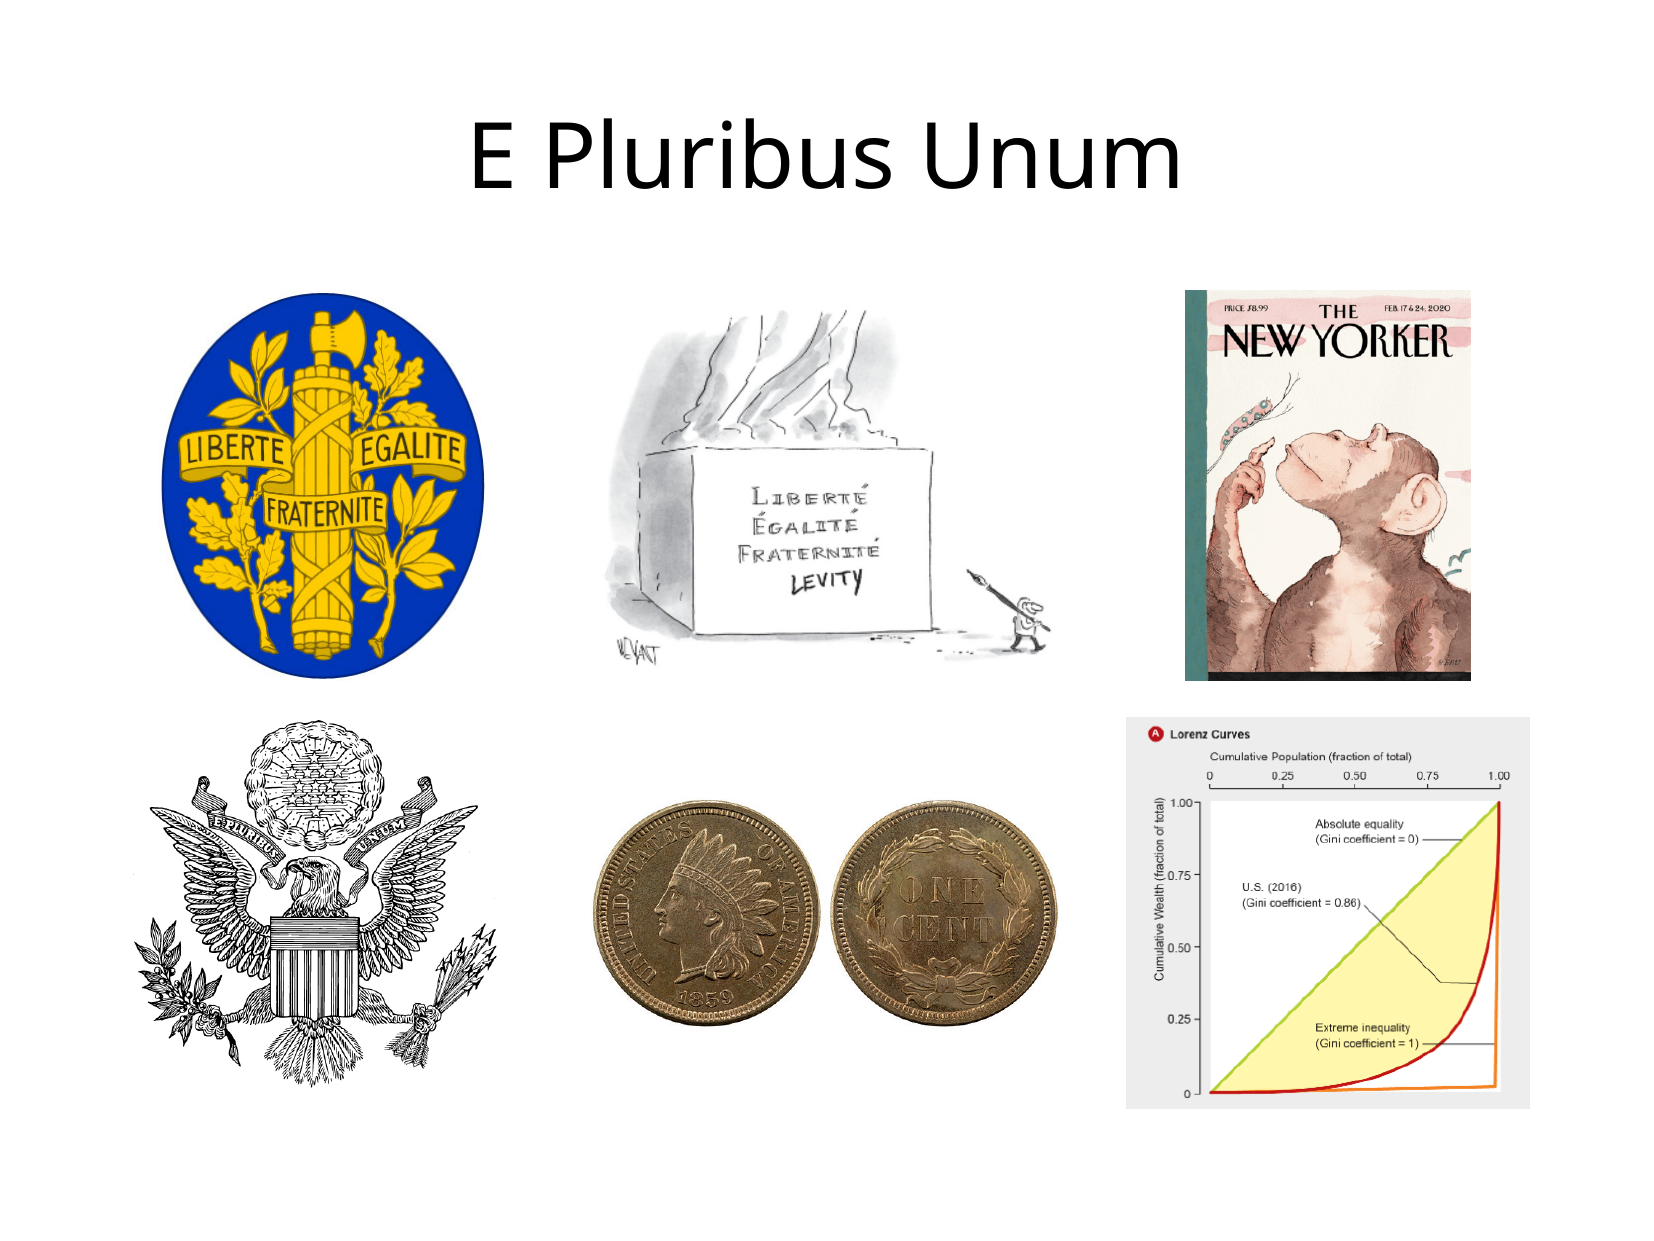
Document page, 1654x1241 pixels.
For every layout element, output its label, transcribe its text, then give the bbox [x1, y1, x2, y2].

picture [1185, 290, 1471, 681]
picture [158, 290, 486, 681]
picture [587, 290, 1063, 681]
picture [1126, 717, 1530, 1109]
picture [129, 717, 515, 1109]
title E Pluribus Unum [82, 49, 1571, 257]
picture [585, 792, 1065, 1034]
